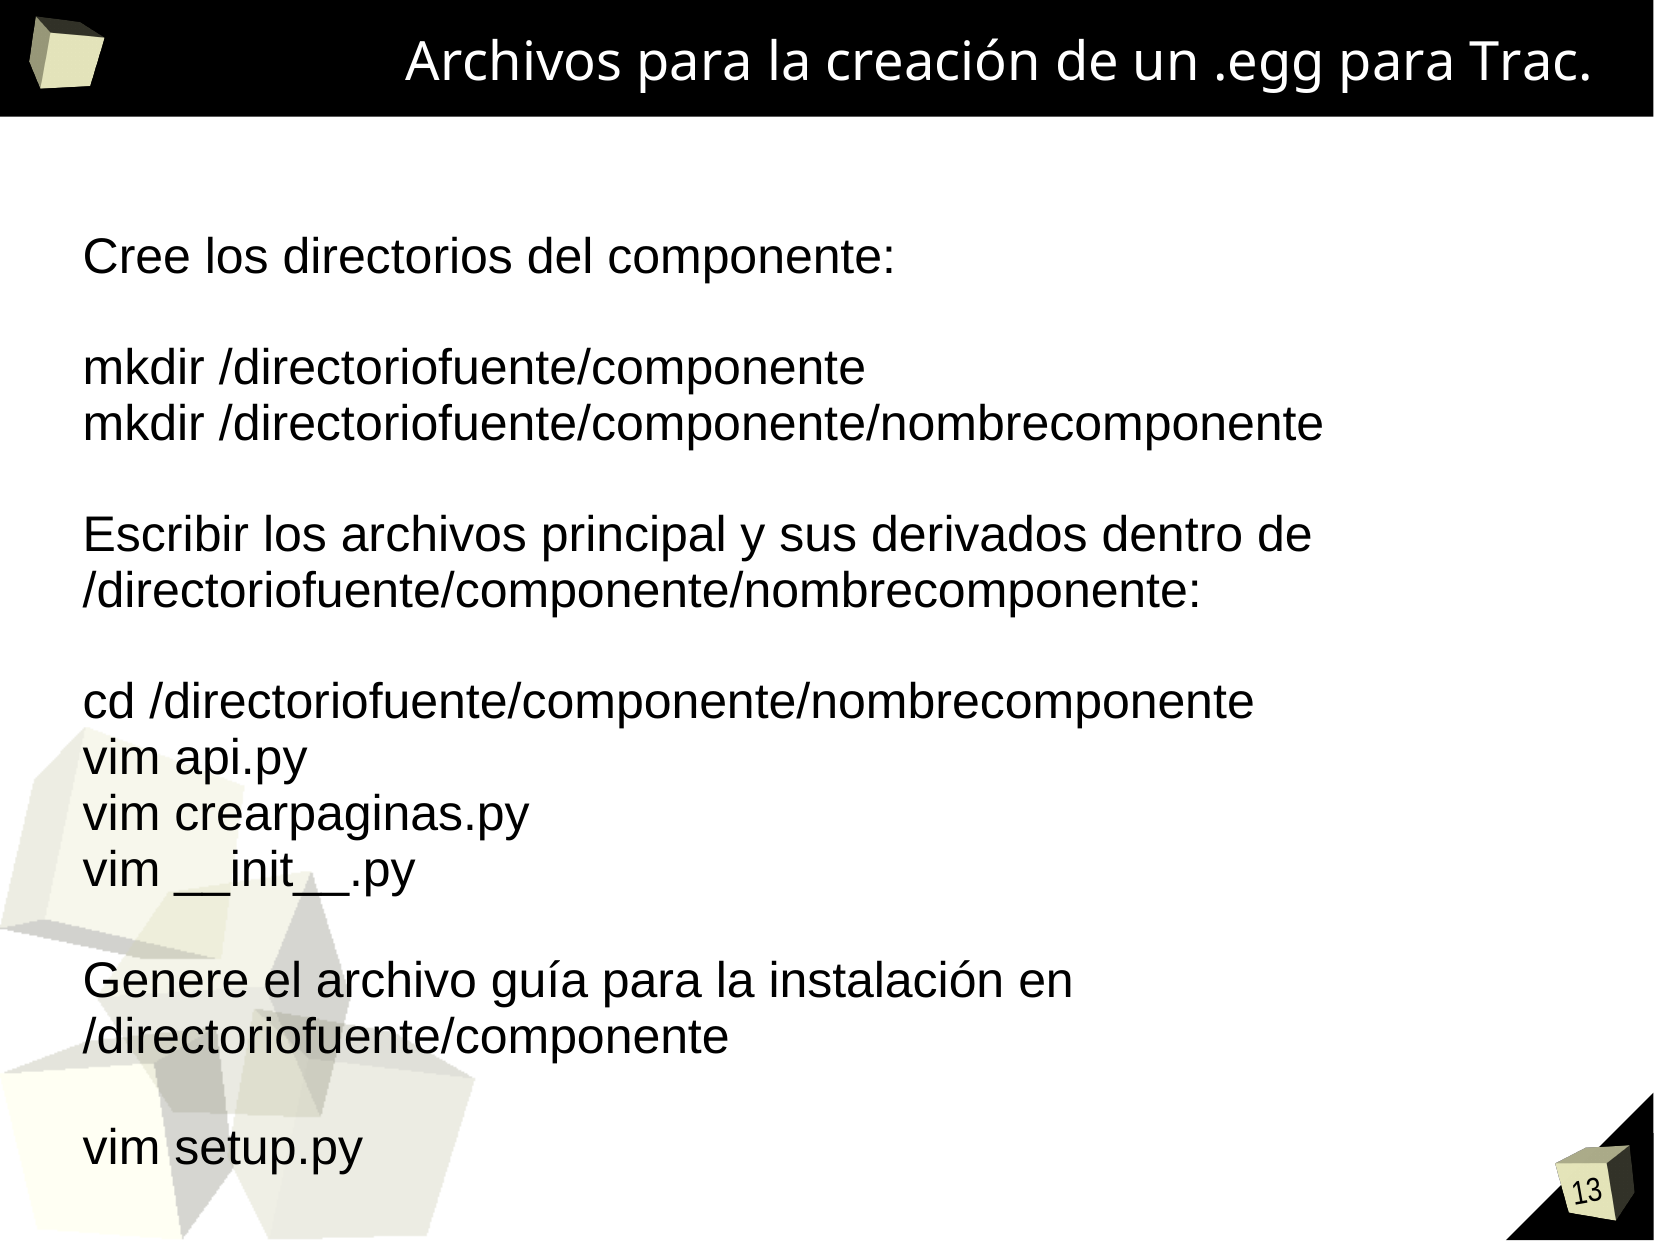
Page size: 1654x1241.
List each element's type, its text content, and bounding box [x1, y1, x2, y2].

subtitle Cree los directorios del componente: mkdir /directoriofuente/componente mkdir /directoriofuente/componente/nombrecomponente Escribir los archivos principal y sus derivados dentro de /directoriofuente/componente/nombrecomponente: cd /directoriofuente/componente/nombrecomponente vim api.py vim crearpaginas.py vim __init__.py Genere el archivo guía para la instalación en /directoriofuente/componente vim setup.py [82, 206, 1625, 1197]
title Archivos para la creación de un .egg para Trac. [118, 0, 1595, 119]
picture [0, 726, 477, 1241]
